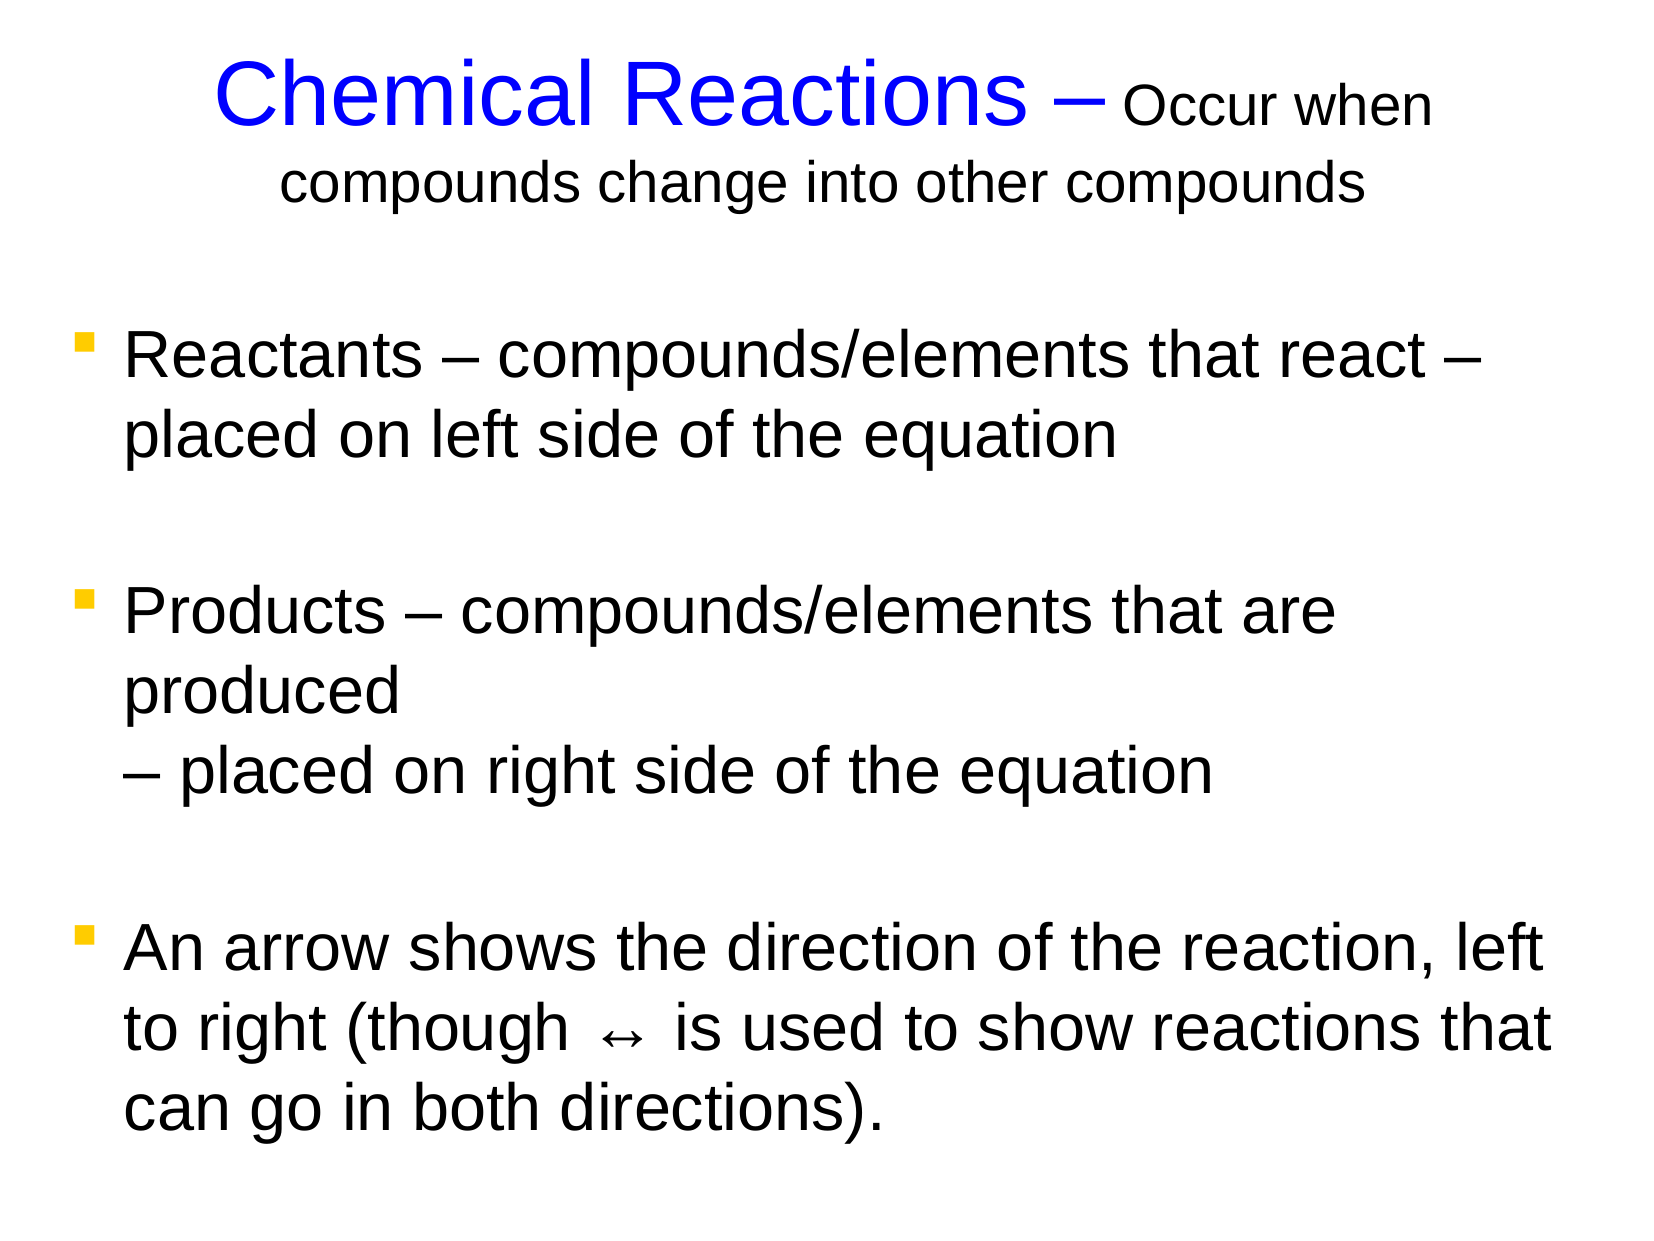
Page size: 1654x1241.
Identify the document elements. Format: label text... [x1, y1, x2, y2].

title Chemical Reactions – Occur when compounds change into other compounds [54, 16, 1594, 232]
list Reactants – compounds/elements that react – placed on left side of the equation Products – compounds/elements that are produced – placed on right side of the equation An arrow shows the direction of the reaction, left to right (though ↔ is used to show reactions that can go in both directions). [54, 303, 1599, 1152]
